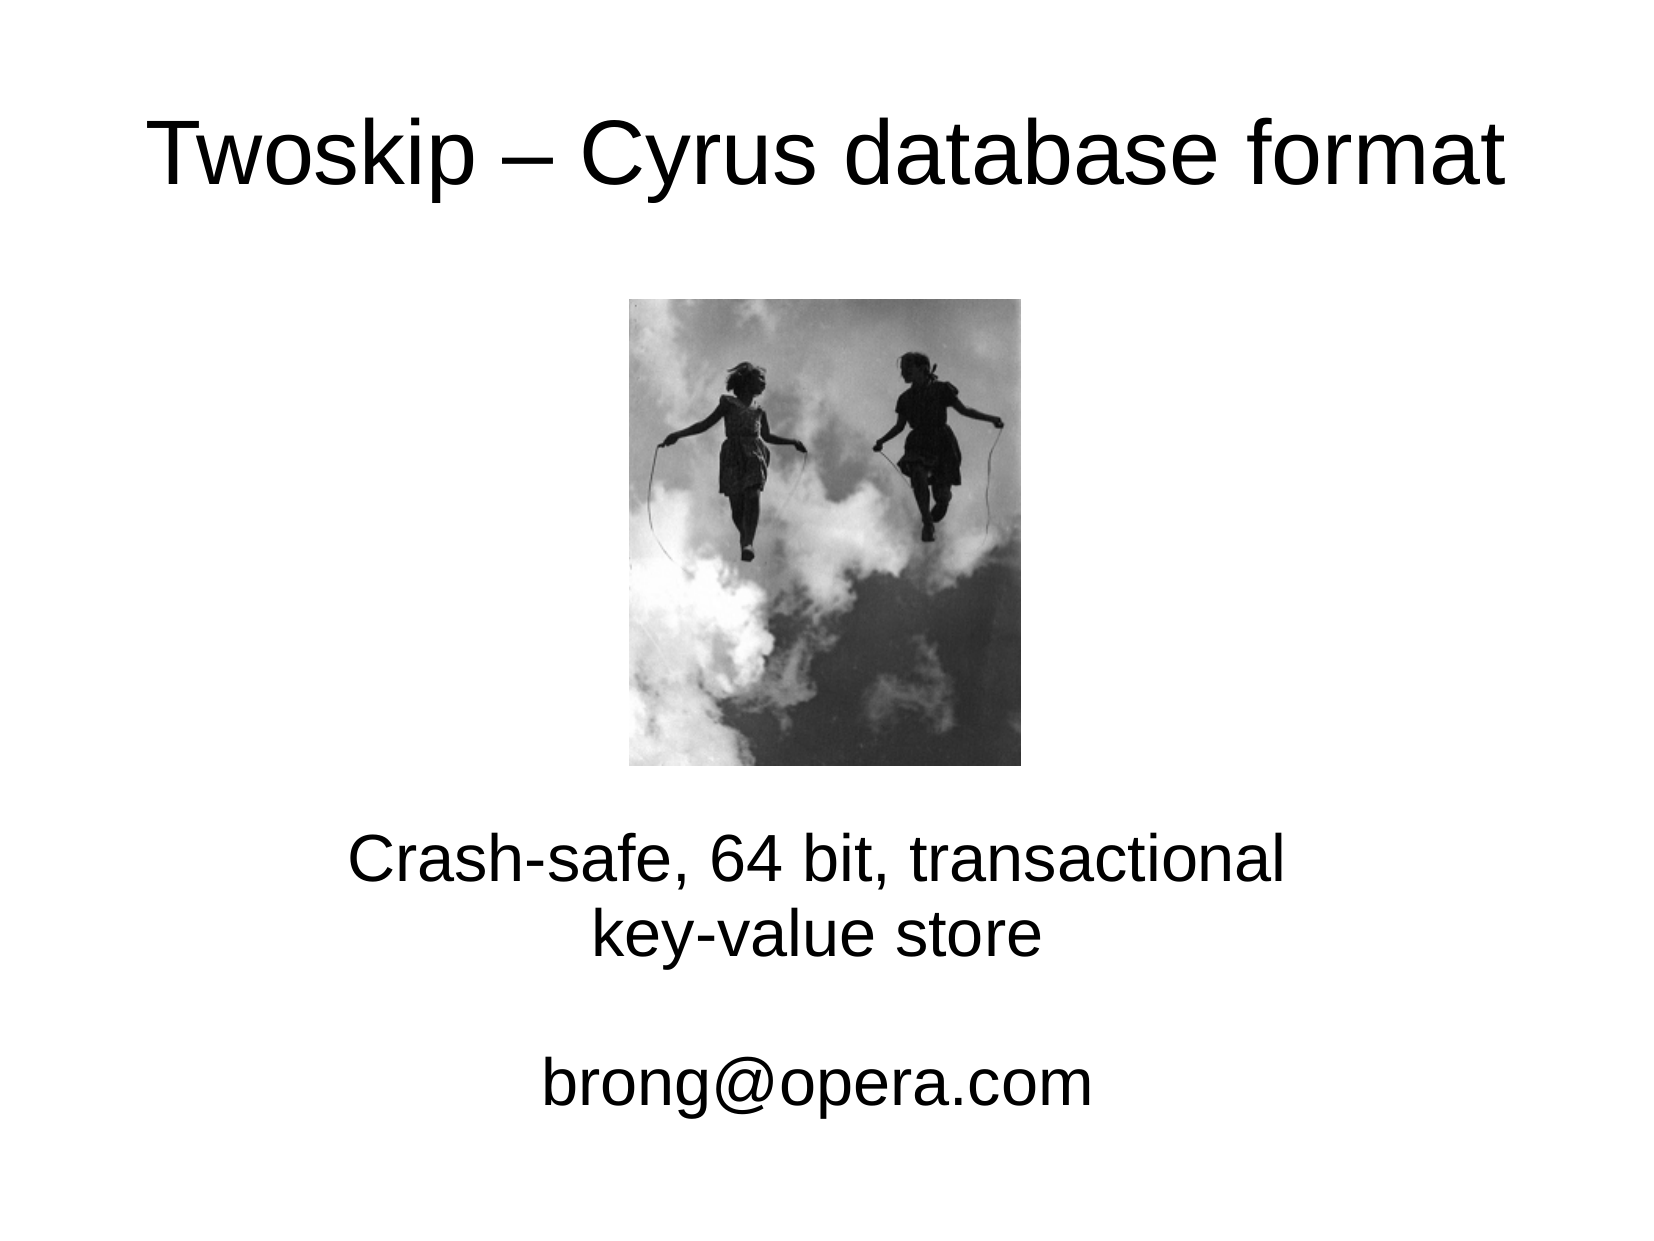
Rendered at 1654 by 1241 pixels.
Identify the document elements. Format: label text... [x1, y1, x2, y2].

title Twoskip – Cyrus database format [82, 49, 1571, 257]
subtitle Crash-safe, 64 bit, transactional key-value store brong@opera.com [90, 700, 1546, 1241]
picture [629, 299, 1021, 766]
